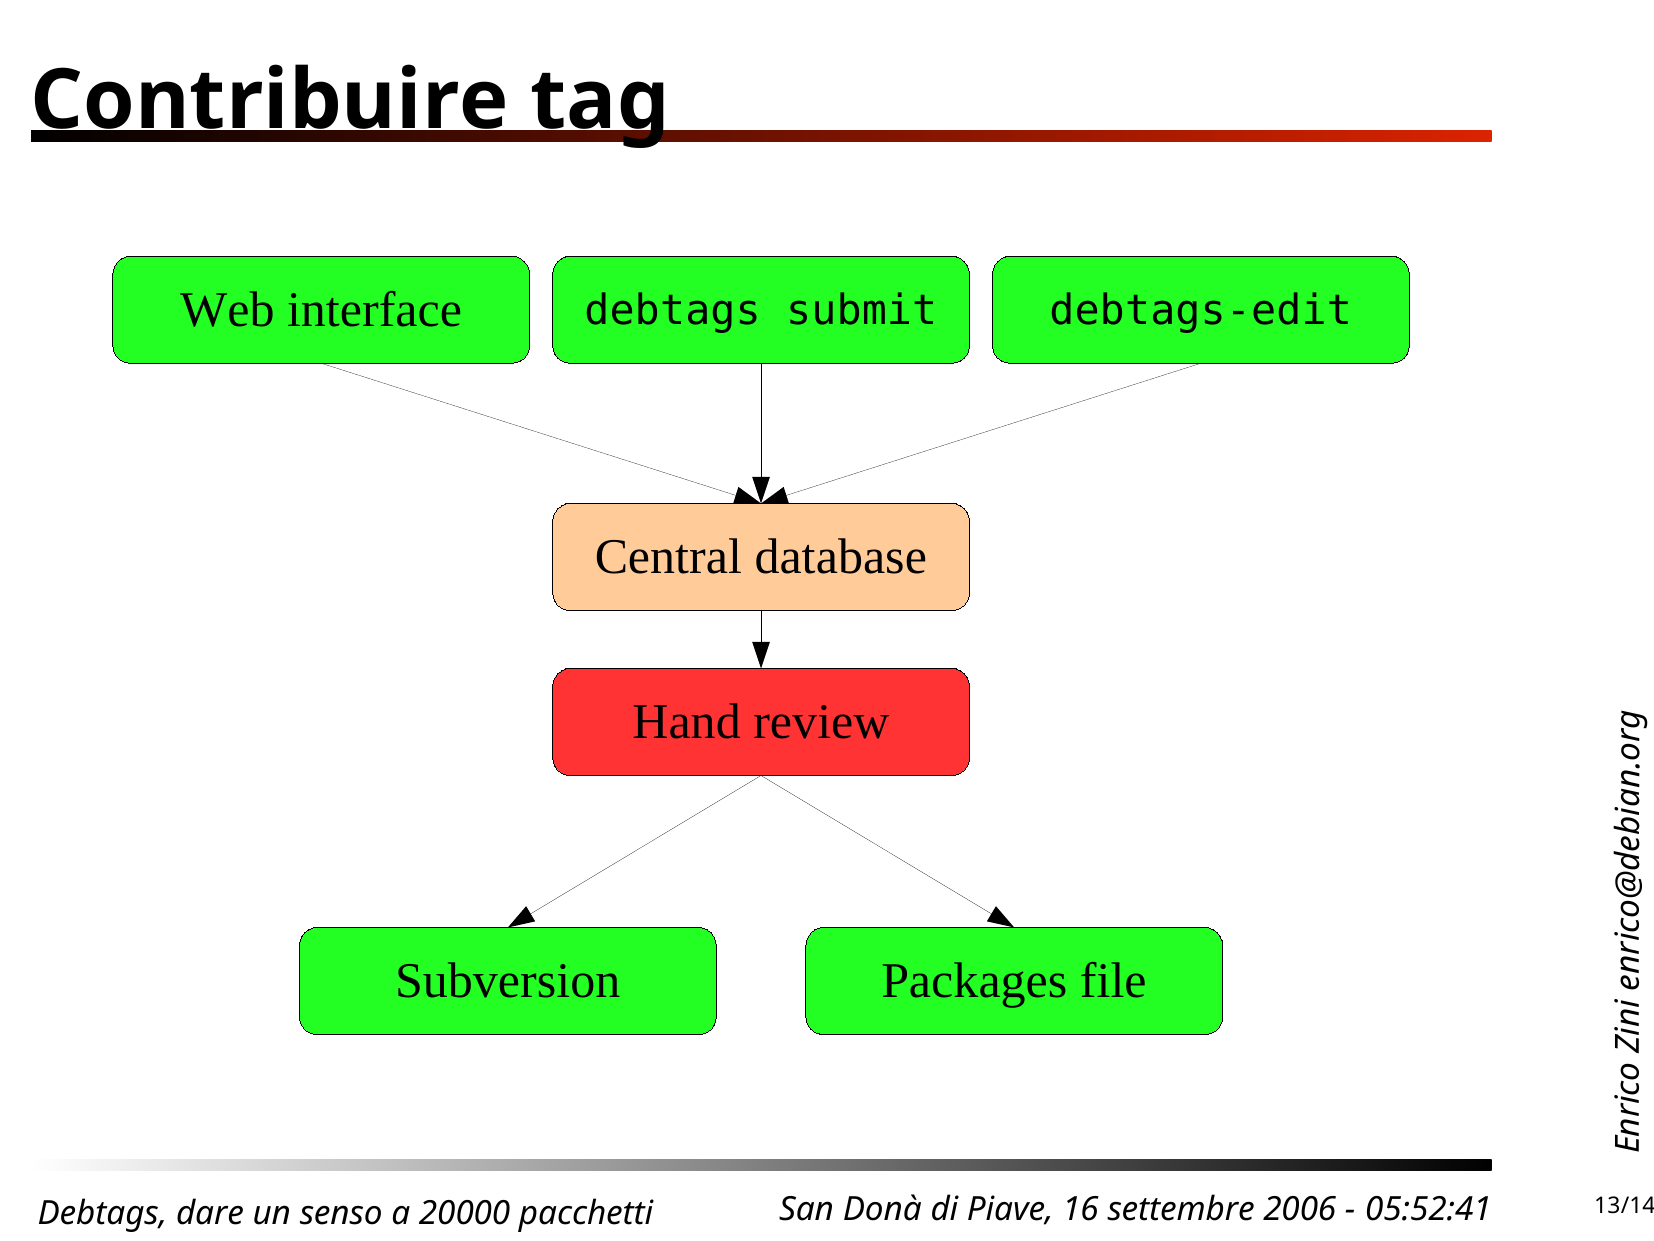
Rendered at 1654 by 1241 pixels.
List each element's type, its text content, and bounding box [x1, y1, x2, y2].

text_box debtags-edit [992, 256, 1410, 364]
text_box debtags submit [552, 256, 970, 364]
text_box Packages file [805, 927, 1223, 1035]
text_box Contribuire tag [30, 39, 1438, 173]
text_box Central database [552, 503, 970, 611]
text_box Hand review [552, 668, 970, 776]
text_box Subversion [299, 927, 717, 1035]
text_box Web interface [112, 256, 530, 364]
